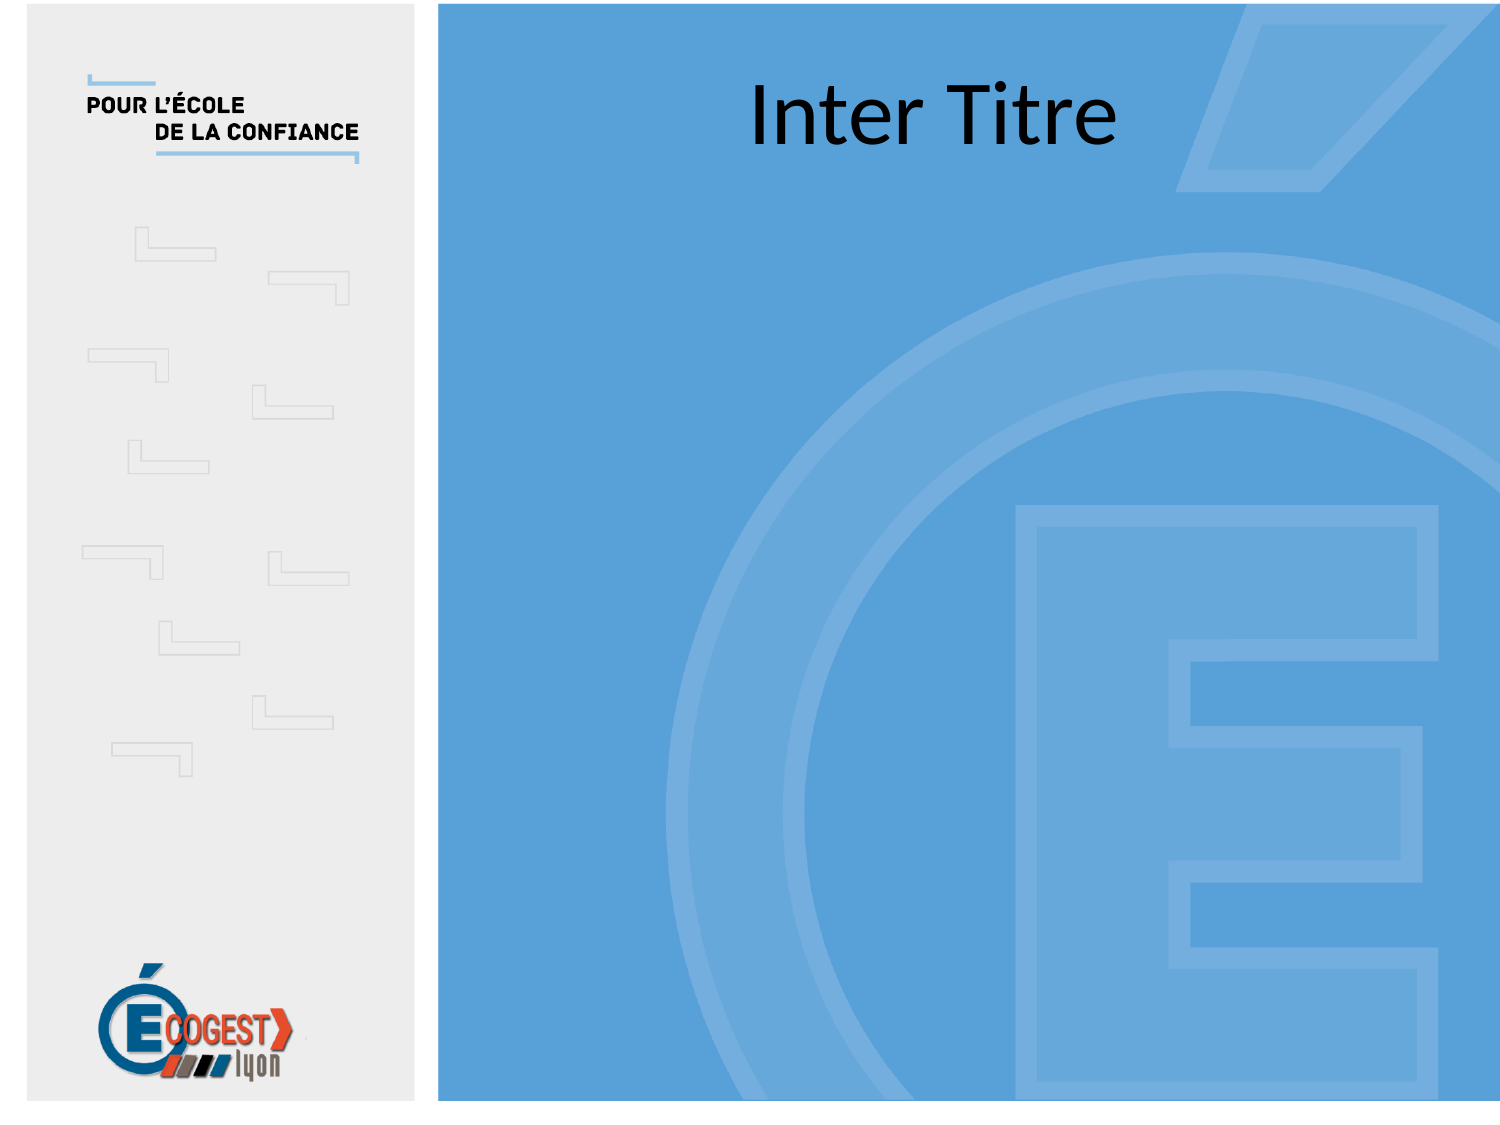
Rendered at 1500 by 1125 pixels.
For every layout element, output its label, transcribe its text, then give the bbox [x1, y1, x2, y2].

title Inter Titre [442, 45, 1425, 1071]
picture [0, 0, 1500, 1125]
